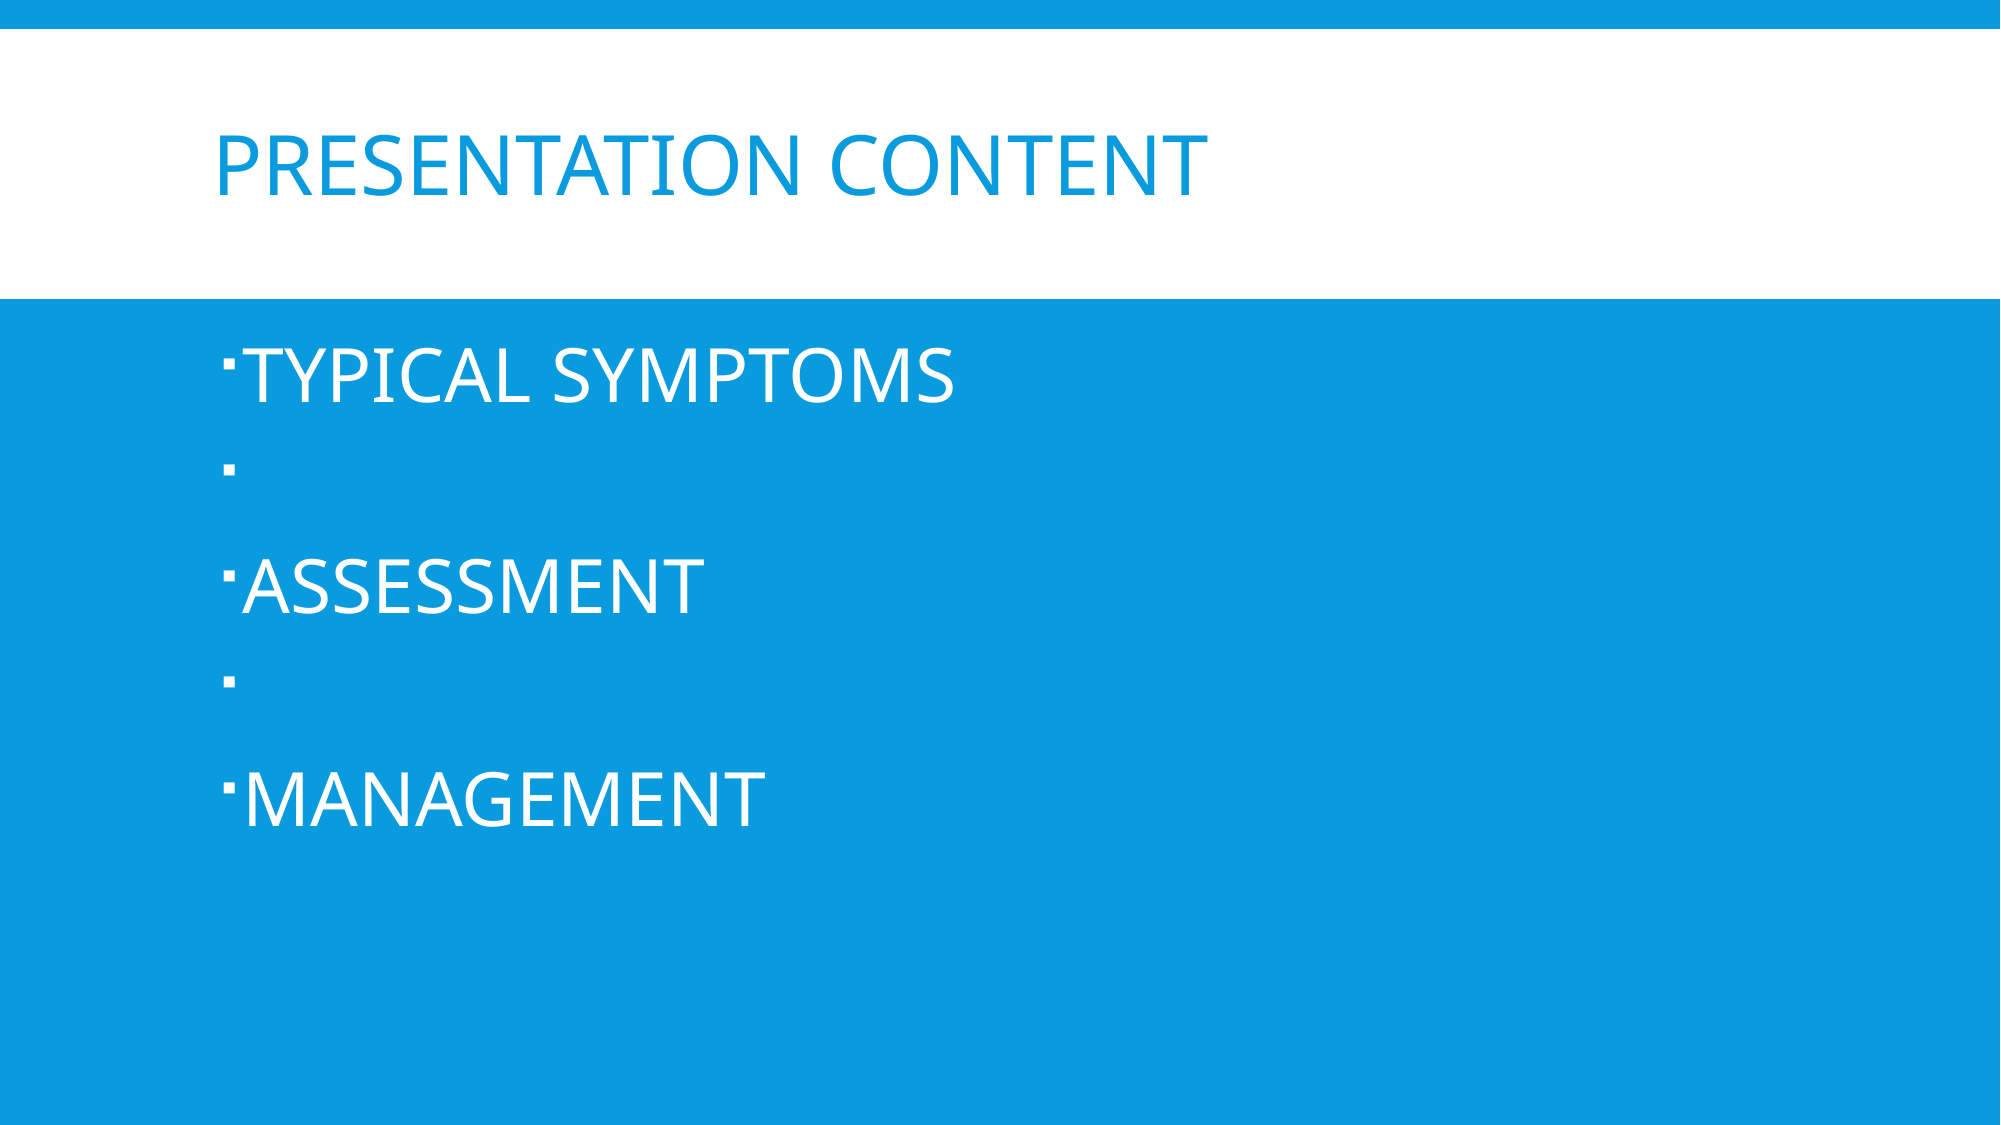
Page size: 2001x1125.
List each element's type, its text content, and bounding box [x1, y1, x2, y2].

list TYPICAL SYMPTOMS ASSESSMENT MANAGEMENT [197, 329, 1803, 1021]
title PRESENTATION CONTENT [197, 46, 1803, 294]
